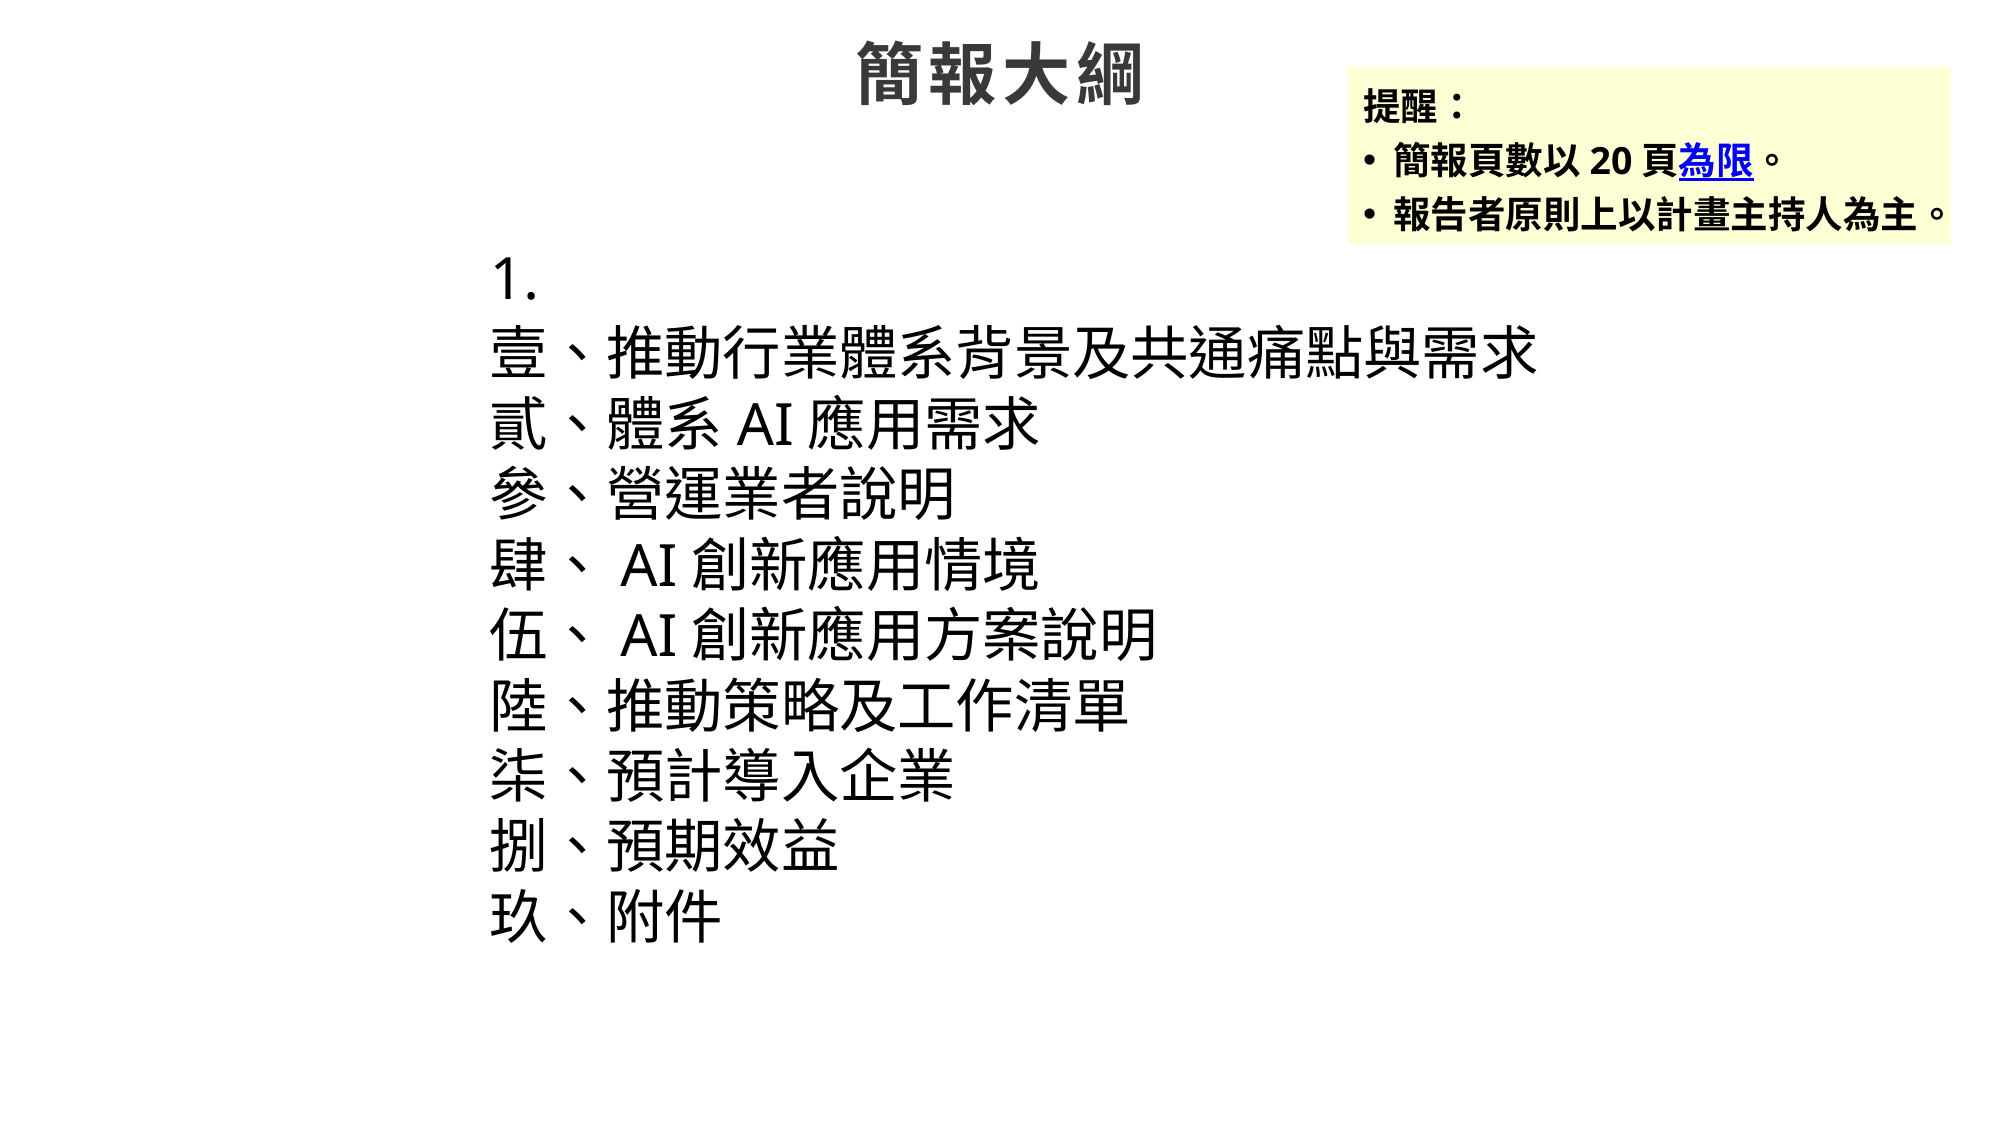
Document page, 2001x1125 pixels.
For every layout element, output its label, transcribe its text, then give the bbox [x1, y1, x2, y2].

title 簡報大綱 [127, 9, 1873, 135]
text_box 壹、推動行業體系背景及共通痛點與需求 貳、體系AI應用需求 參、營運業者說明 肆、AI創新應用情境 伍、AI創新應用方案說明 陸、推動策略及工作清單 柒、預計導入企業 捌、預期效益 玖、附件 [324, 228, 1675, 1005]
text_box 提醒： 簡報頁數以20頁為限。 報告者原則上以計畫主持人為主。 [1348, 67, 1951, 244]
